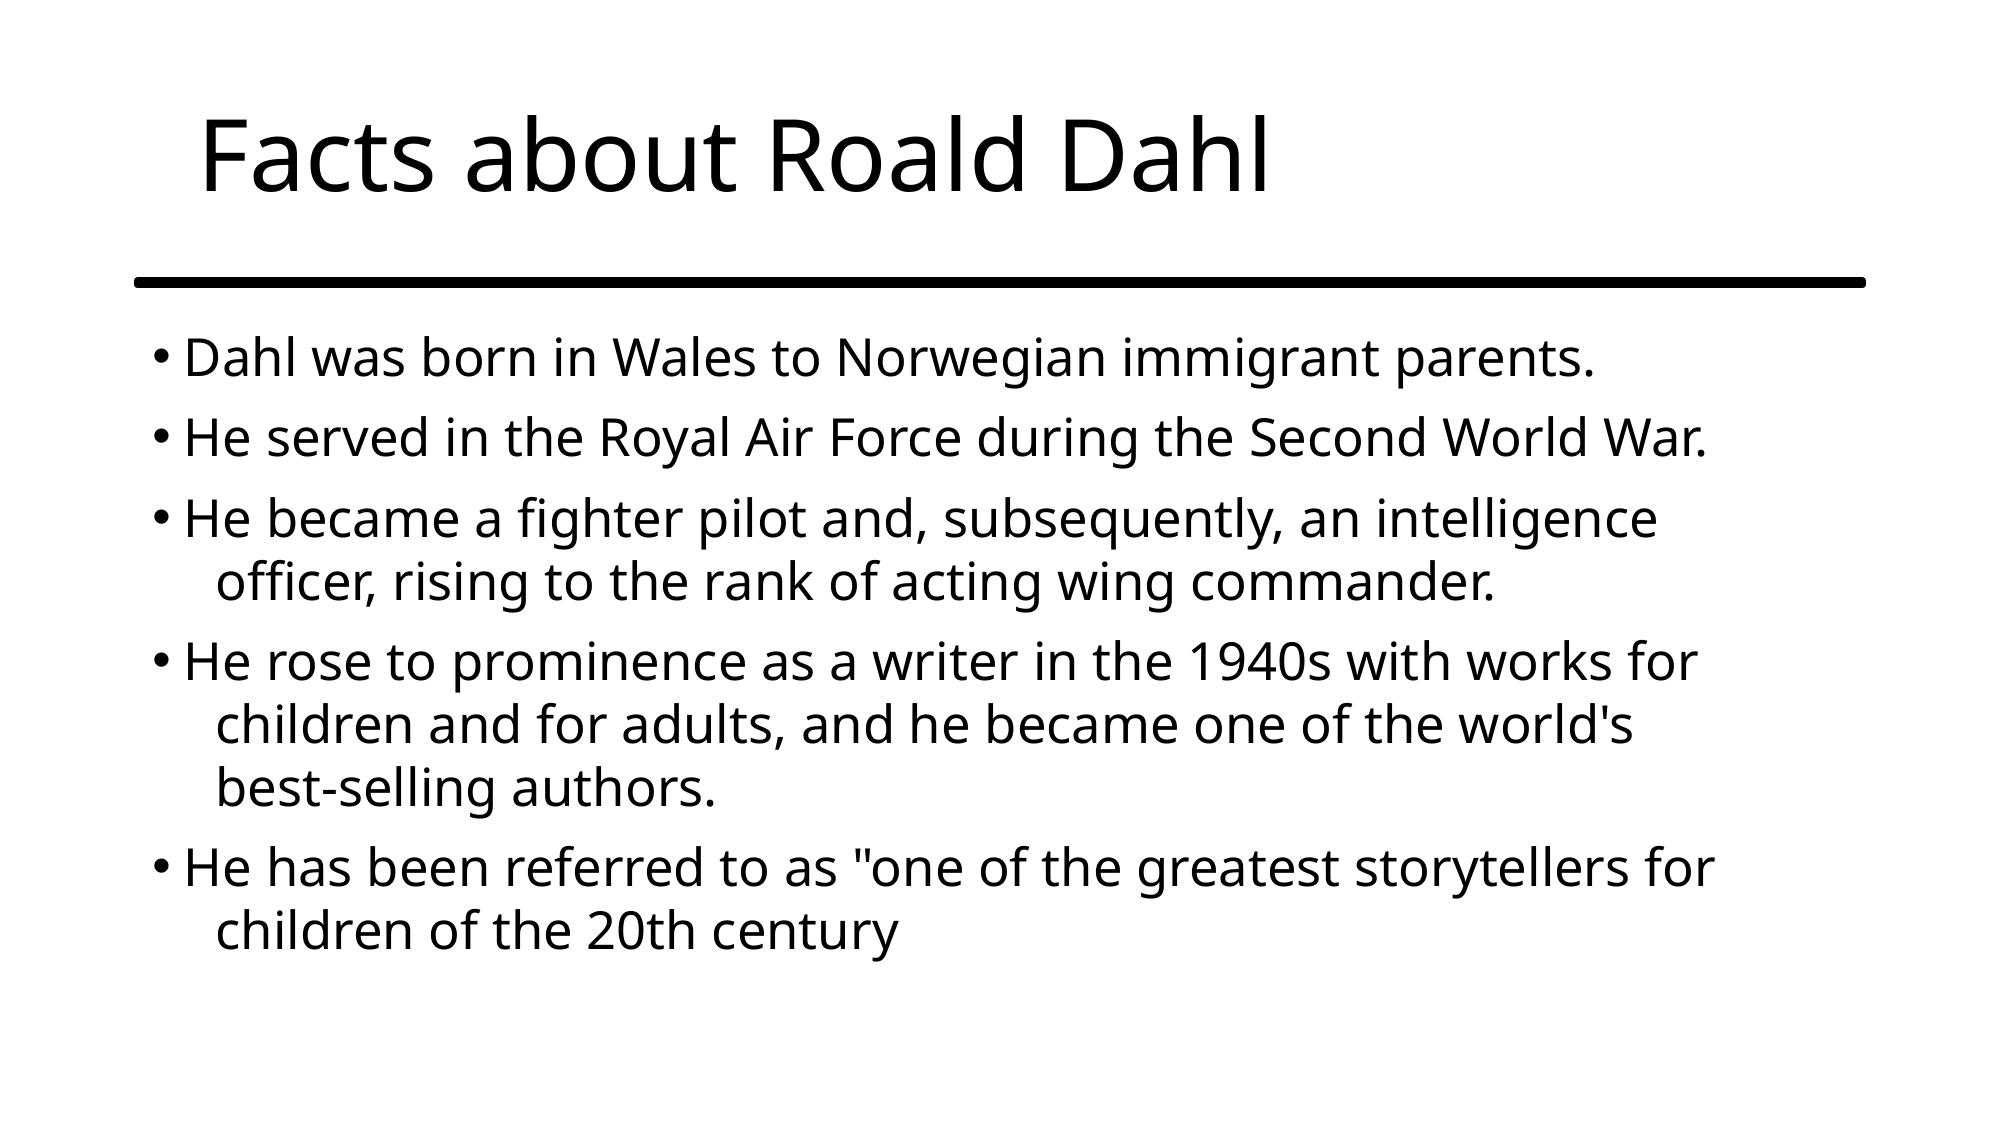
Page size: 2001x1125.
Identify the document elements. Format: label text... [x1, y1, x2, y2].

list Dahl was born in Wales to Norwegian immigrant parents. He served in the Royal Air Force during the Second World War. He became a fighter pilot and, subsequently, an intelligence officer, rising to the rank of acting wing commander. He rose to prominence as a writer in the 1940s with works for children and for adults, and he became one of the world's best-selling authors. He has been referred to as "one of the greatest storytellers for children of the 20th century [137, 316, 1758, 1014]
title Facts about Roald Dahl [182, 59, 1863, 243]
